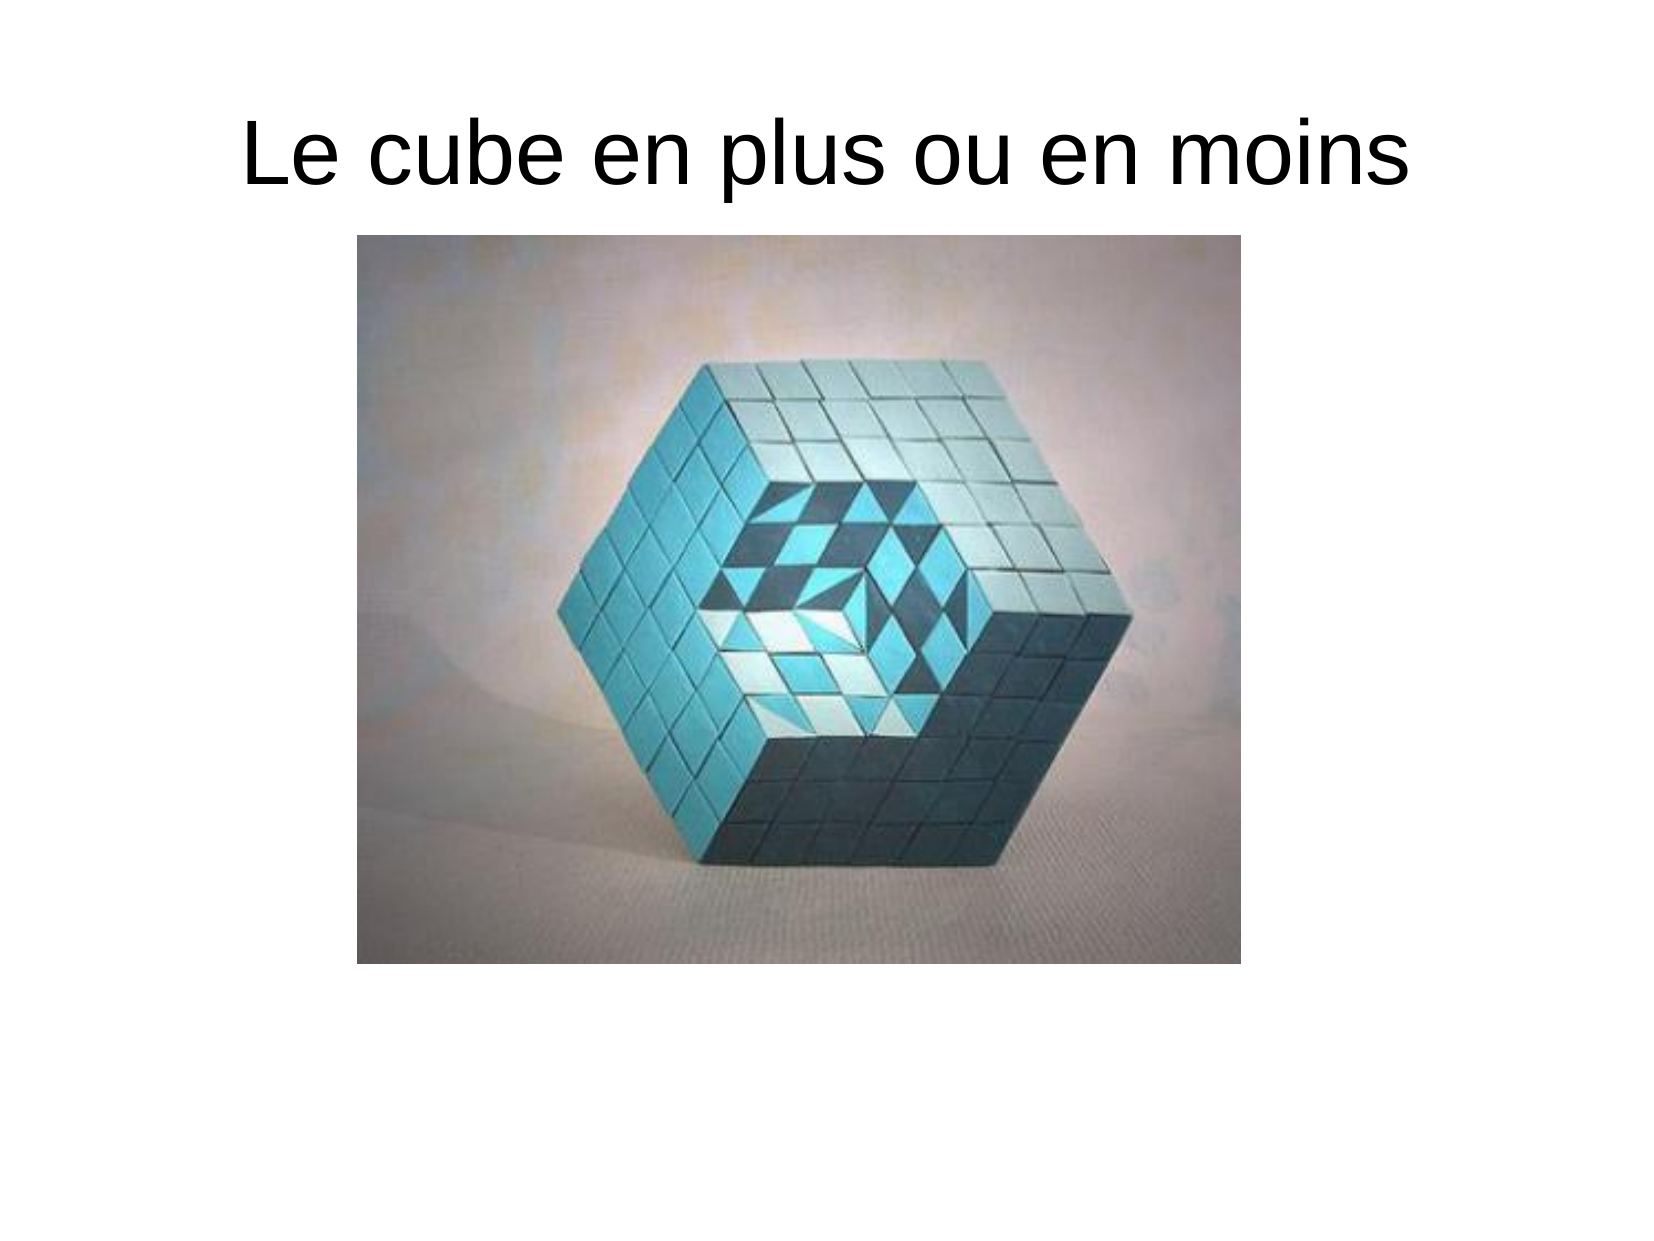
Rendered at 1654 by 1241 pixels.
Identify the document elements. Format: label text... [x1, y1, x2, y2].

picture [357, 235, 1241, 964]
title Le cube en plus ou en moins [82, 49, 1571, 257]
